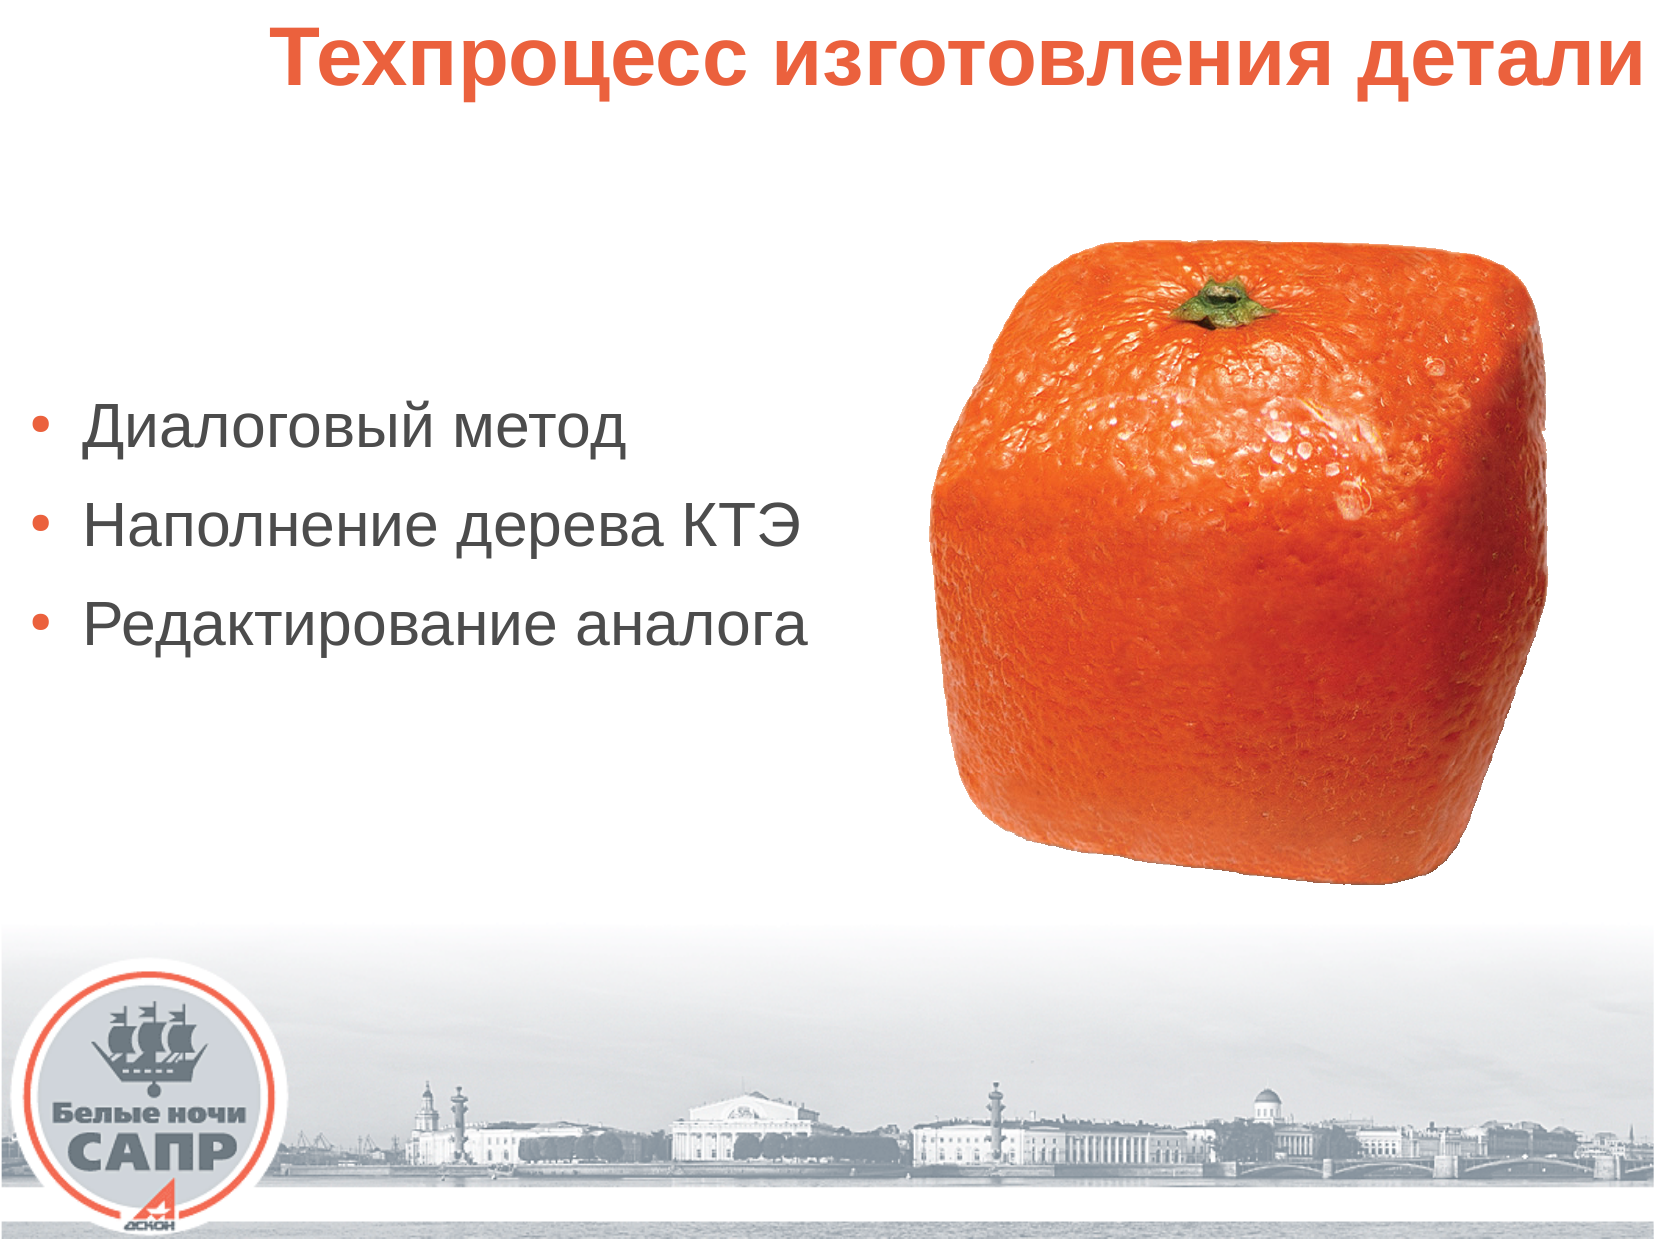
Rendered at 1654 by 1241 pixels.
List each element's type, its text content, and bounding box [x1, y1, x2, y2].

picture [1, 0, 1654, 1239]
title Техпроцесс изготовления детали [159, 8, 1648, 107]
list Диалоговый метод Наполнение дерева КТЭ Редактирование аналога [11, 390, 815, 721]
